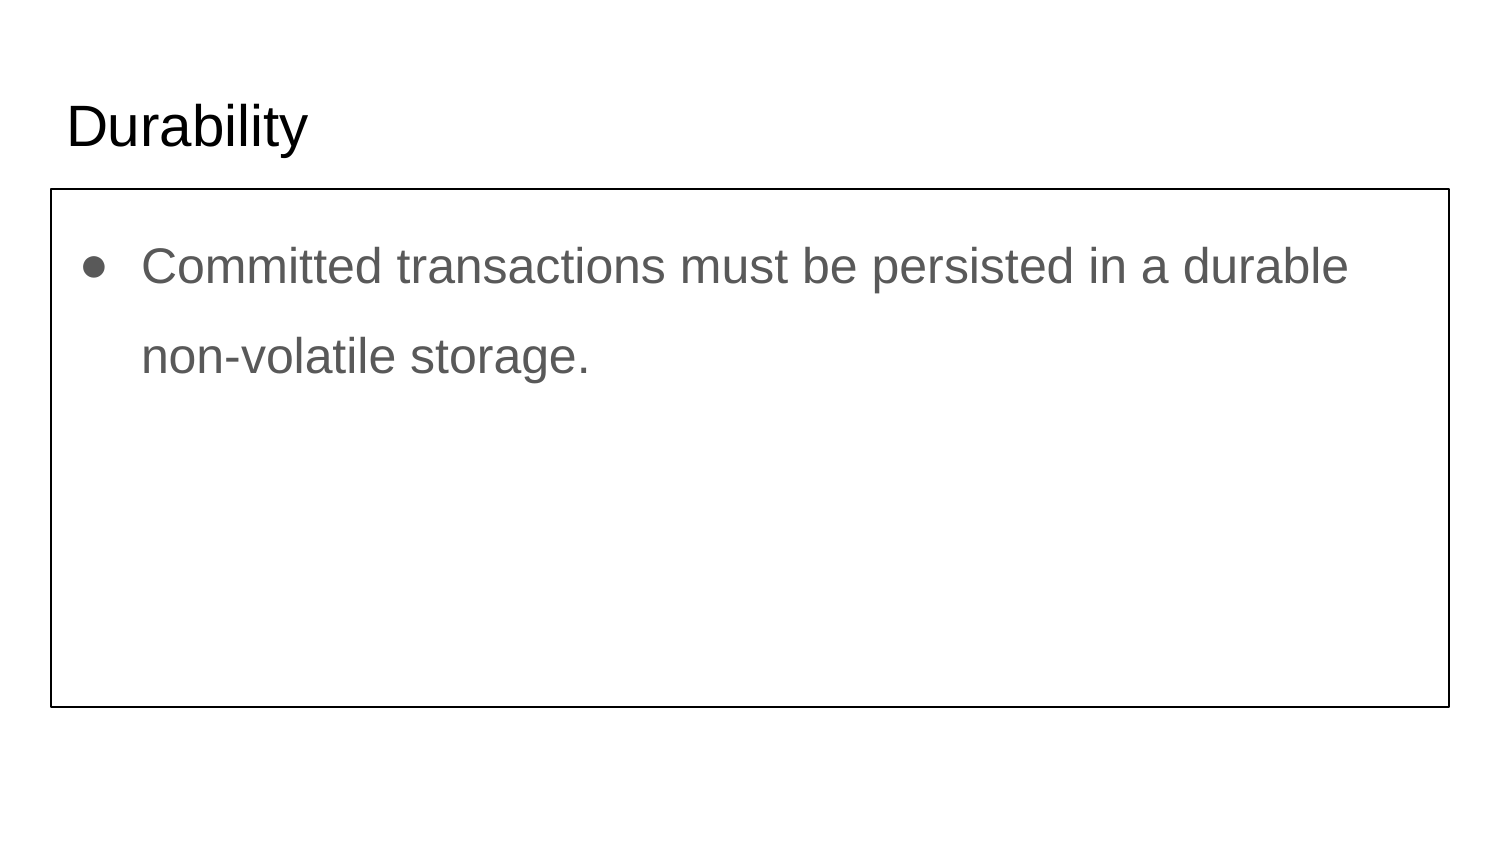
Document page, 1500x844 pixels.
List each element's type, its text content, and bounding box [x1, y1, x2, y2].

list Committed transactions must be persisted in a durable non-volatile storage. [51, 189, 1449, 708]
title Durability [51, 72, 1449, 167]
